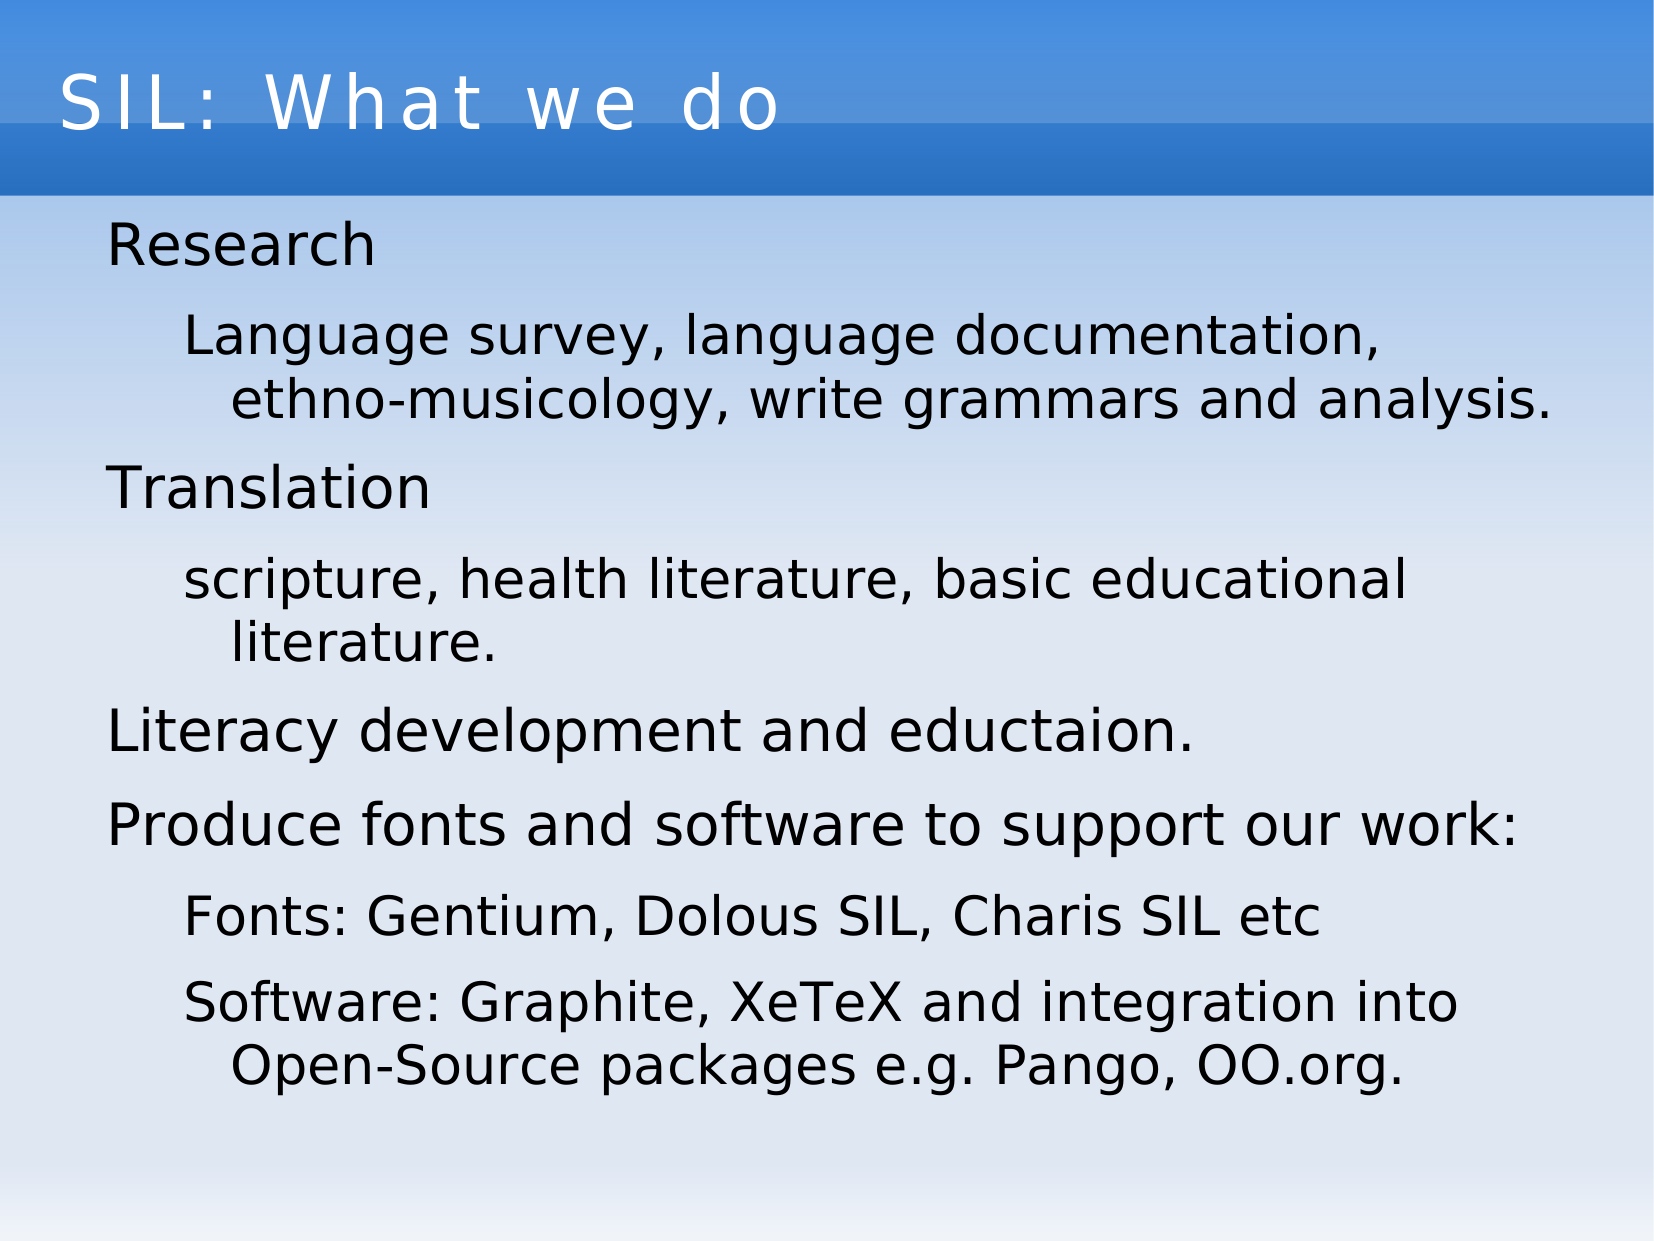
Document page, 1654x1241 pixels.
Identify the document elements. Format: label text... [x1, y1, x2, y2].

title SIL: What we do [59, 29, 1270, 178]
picture [0, 0, 1654, 1241]
list Research Language survey, language documentation, ethno-musicology, write grammars and analysis. Translation scripture, health literature, basic educational literature. Literacy development and eductaion. Produce fonts and software to support our work: Fonts: Gentium, Dolous SIL, Charis SIL etc Software: Graphite, XeTeX and integration into Open-Source packages e.g. Pango, OO.org. [88, 211, 1577, 1098]
